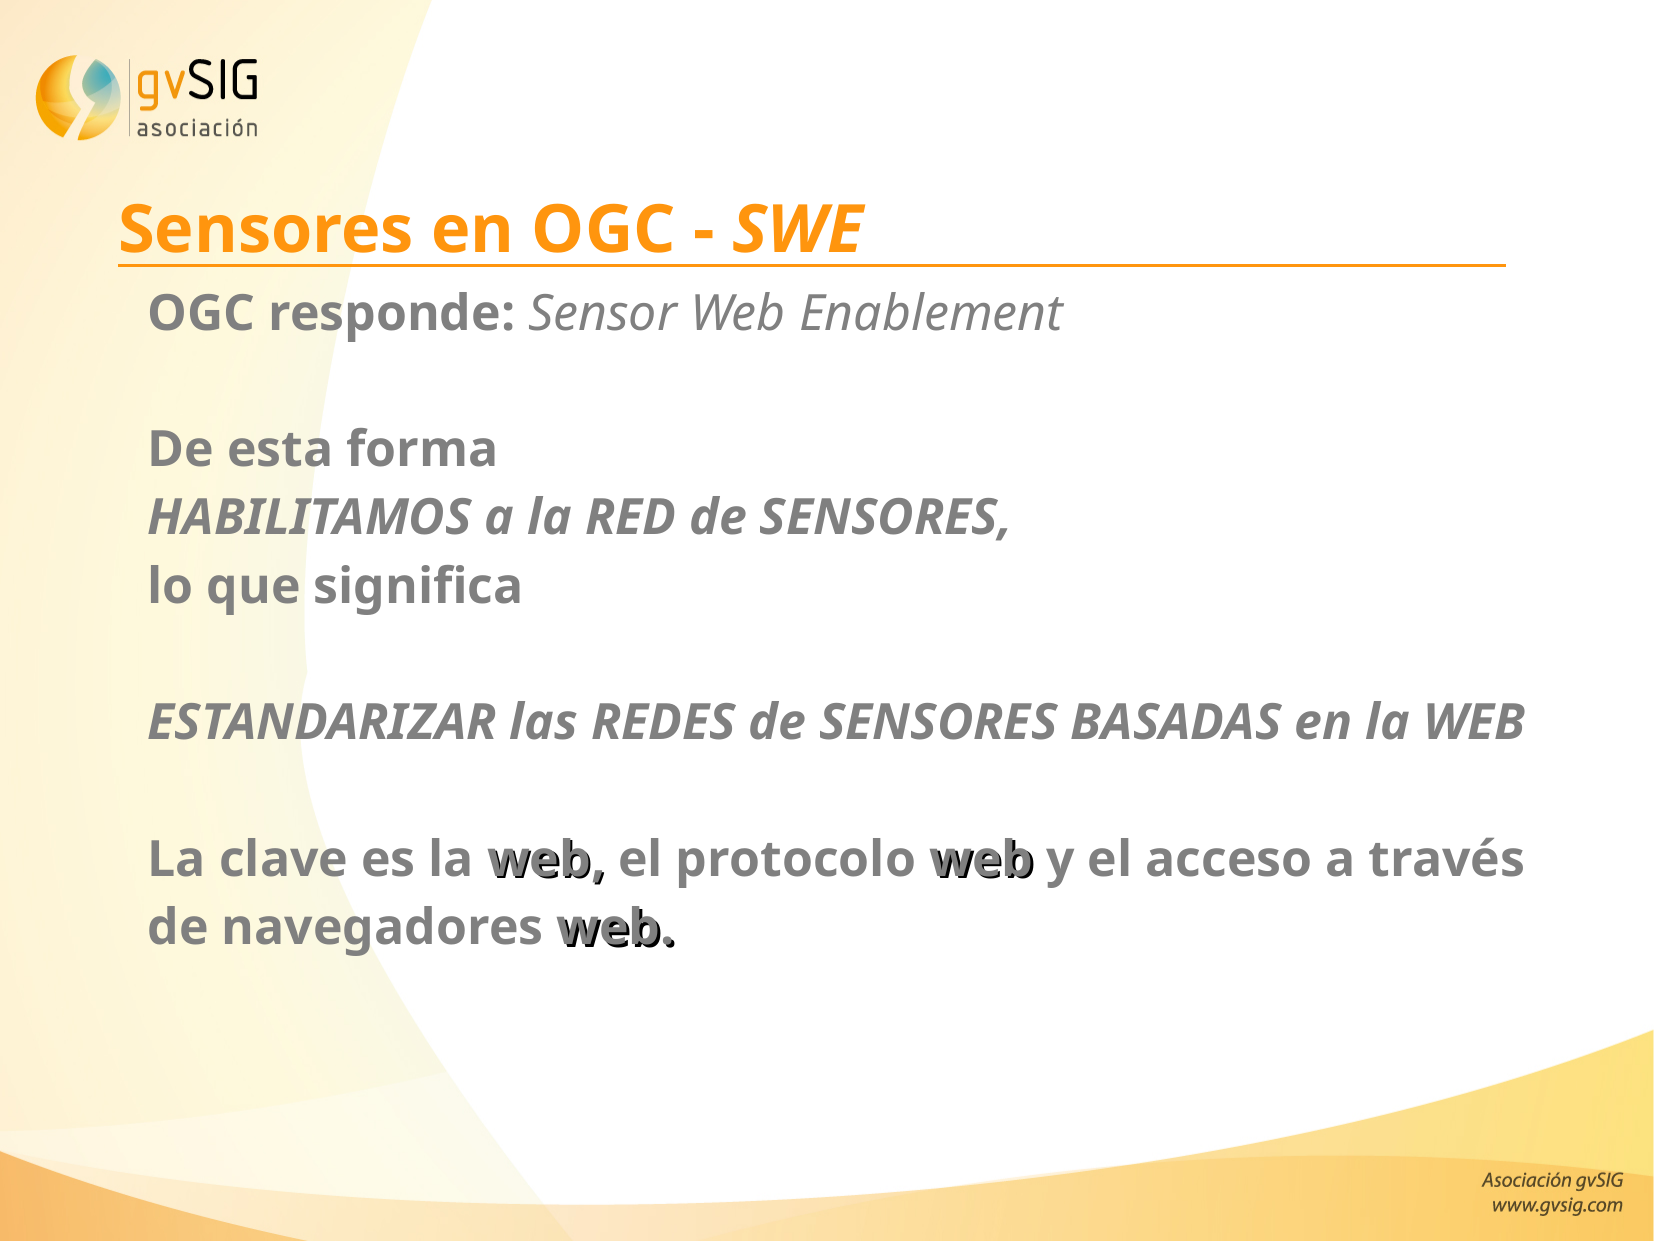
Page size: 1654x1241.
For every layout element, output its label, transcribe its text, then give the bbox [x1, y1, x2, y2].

text_box OGC responde: Sensor Web Enablement De esta forma HABILITAMOS a la RED de SENSORES, lo que significa ESTANDARIZAR las REDES de SENSORES BASADAS en la WEB La clave es la web, el protocolo web y el acceso a través de navegadores web. [147, 307, 1536, 1065]
title Sensores en OGC - SWE [118, 177, 1607, 276]
picture [0, 0, 1654, 1241]
